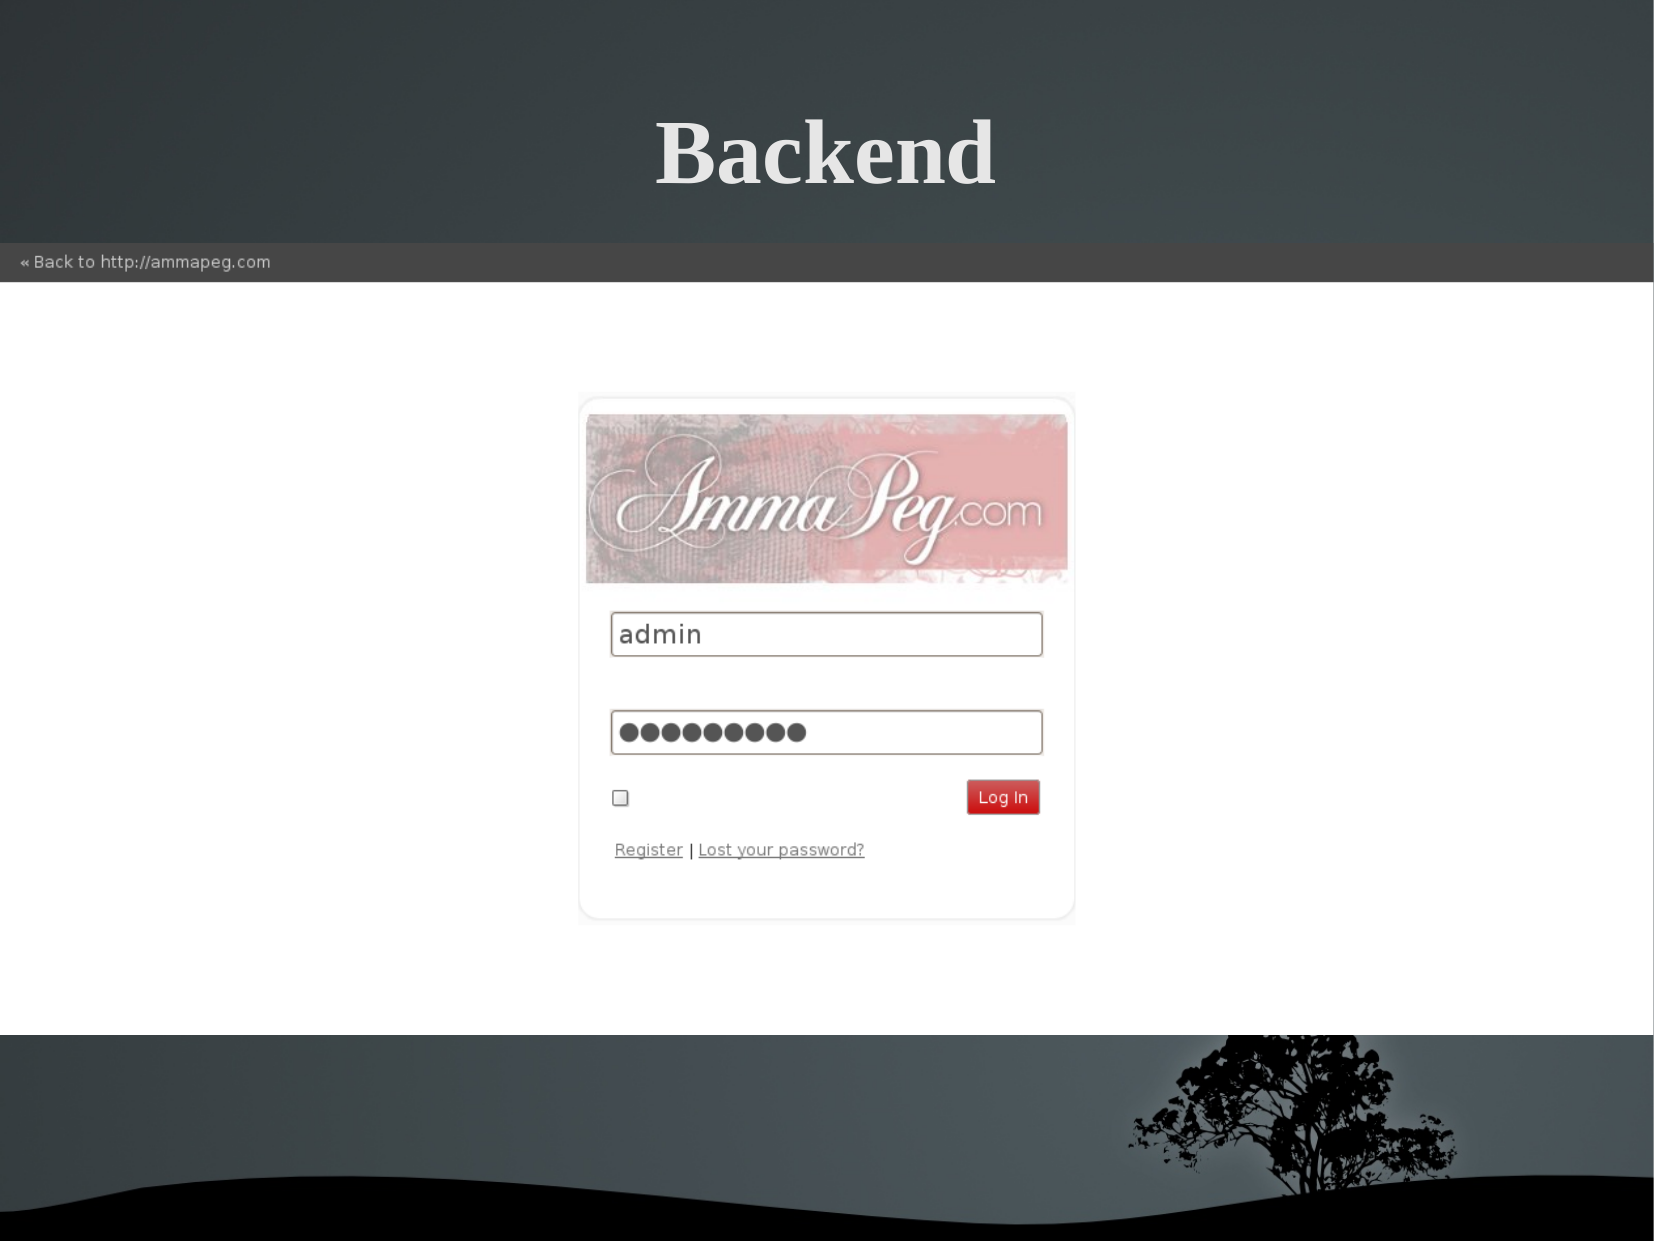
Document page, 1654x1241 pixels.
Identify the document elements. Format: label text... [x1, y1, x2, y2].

picture [0, 0, 1654, 1241]
title Backend [82, 56, 1571, 243]
